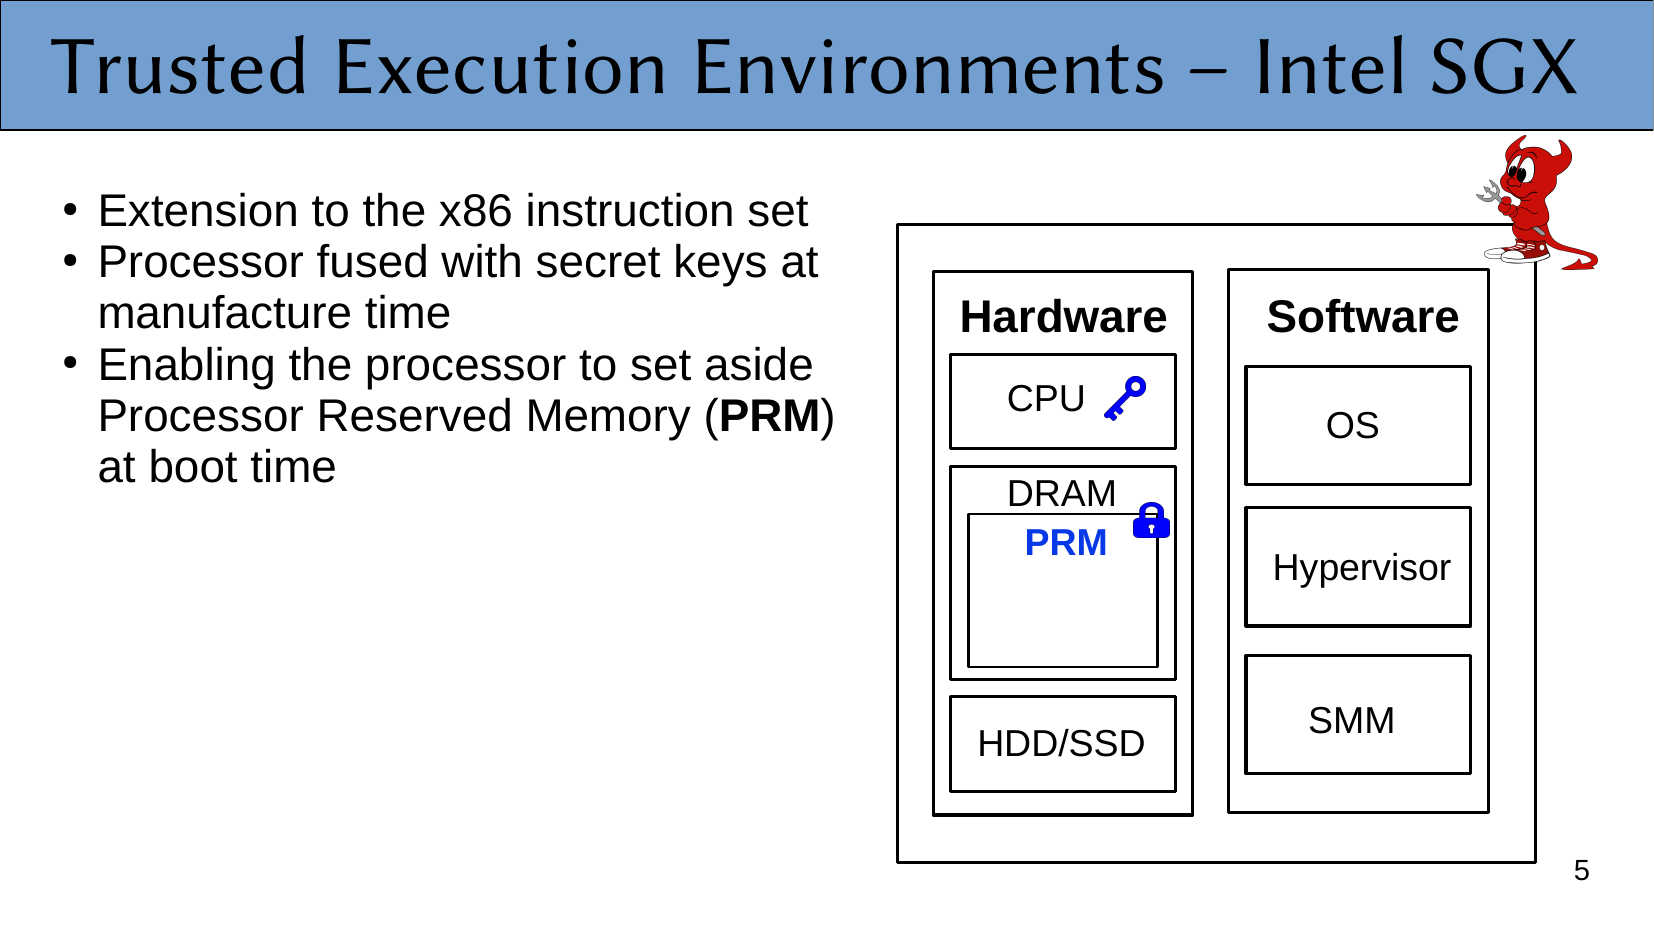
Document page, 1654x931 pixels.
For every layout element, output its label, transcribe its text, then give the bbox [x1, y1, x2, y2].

text_box Trusted Execution Environments – Intel SGX [35, 11, 1607, 259]
text_box [910, 259, 1536, 863]
text_box Hardware [944, 283, 1188, 401]
text_box CPU [992, 370, 1170, 428]
text_box Software [1251, 283, 1477, 401]
picture [1133, 502, 1170, 538]
text_box Extension to the x86 instruction set Processor fused with secret keys at manufacture time Enabling the processor to set aside Processor Reserved Memory (PRM) at boot time [47, 177, 910, 910]
text_box [0, 0, 1654, 130]
text_box Hypervisor [1257, 539, 1495, 638]
text_box HDD/SSD [962, 714, 1164, 814]
text_box SMM [1293, 692, 1530, 792]
text_box DRAM [992, 464, 1170, 513]
text_box 5 [1559, 846, 1607, 895]
picture [1476, 135, 1598, 270]
text_box PRM [1009, 513, 1123, 571]
picture [1104, 376, 1146, 421]
text_box OS [1311, 397, 1512, 497]
